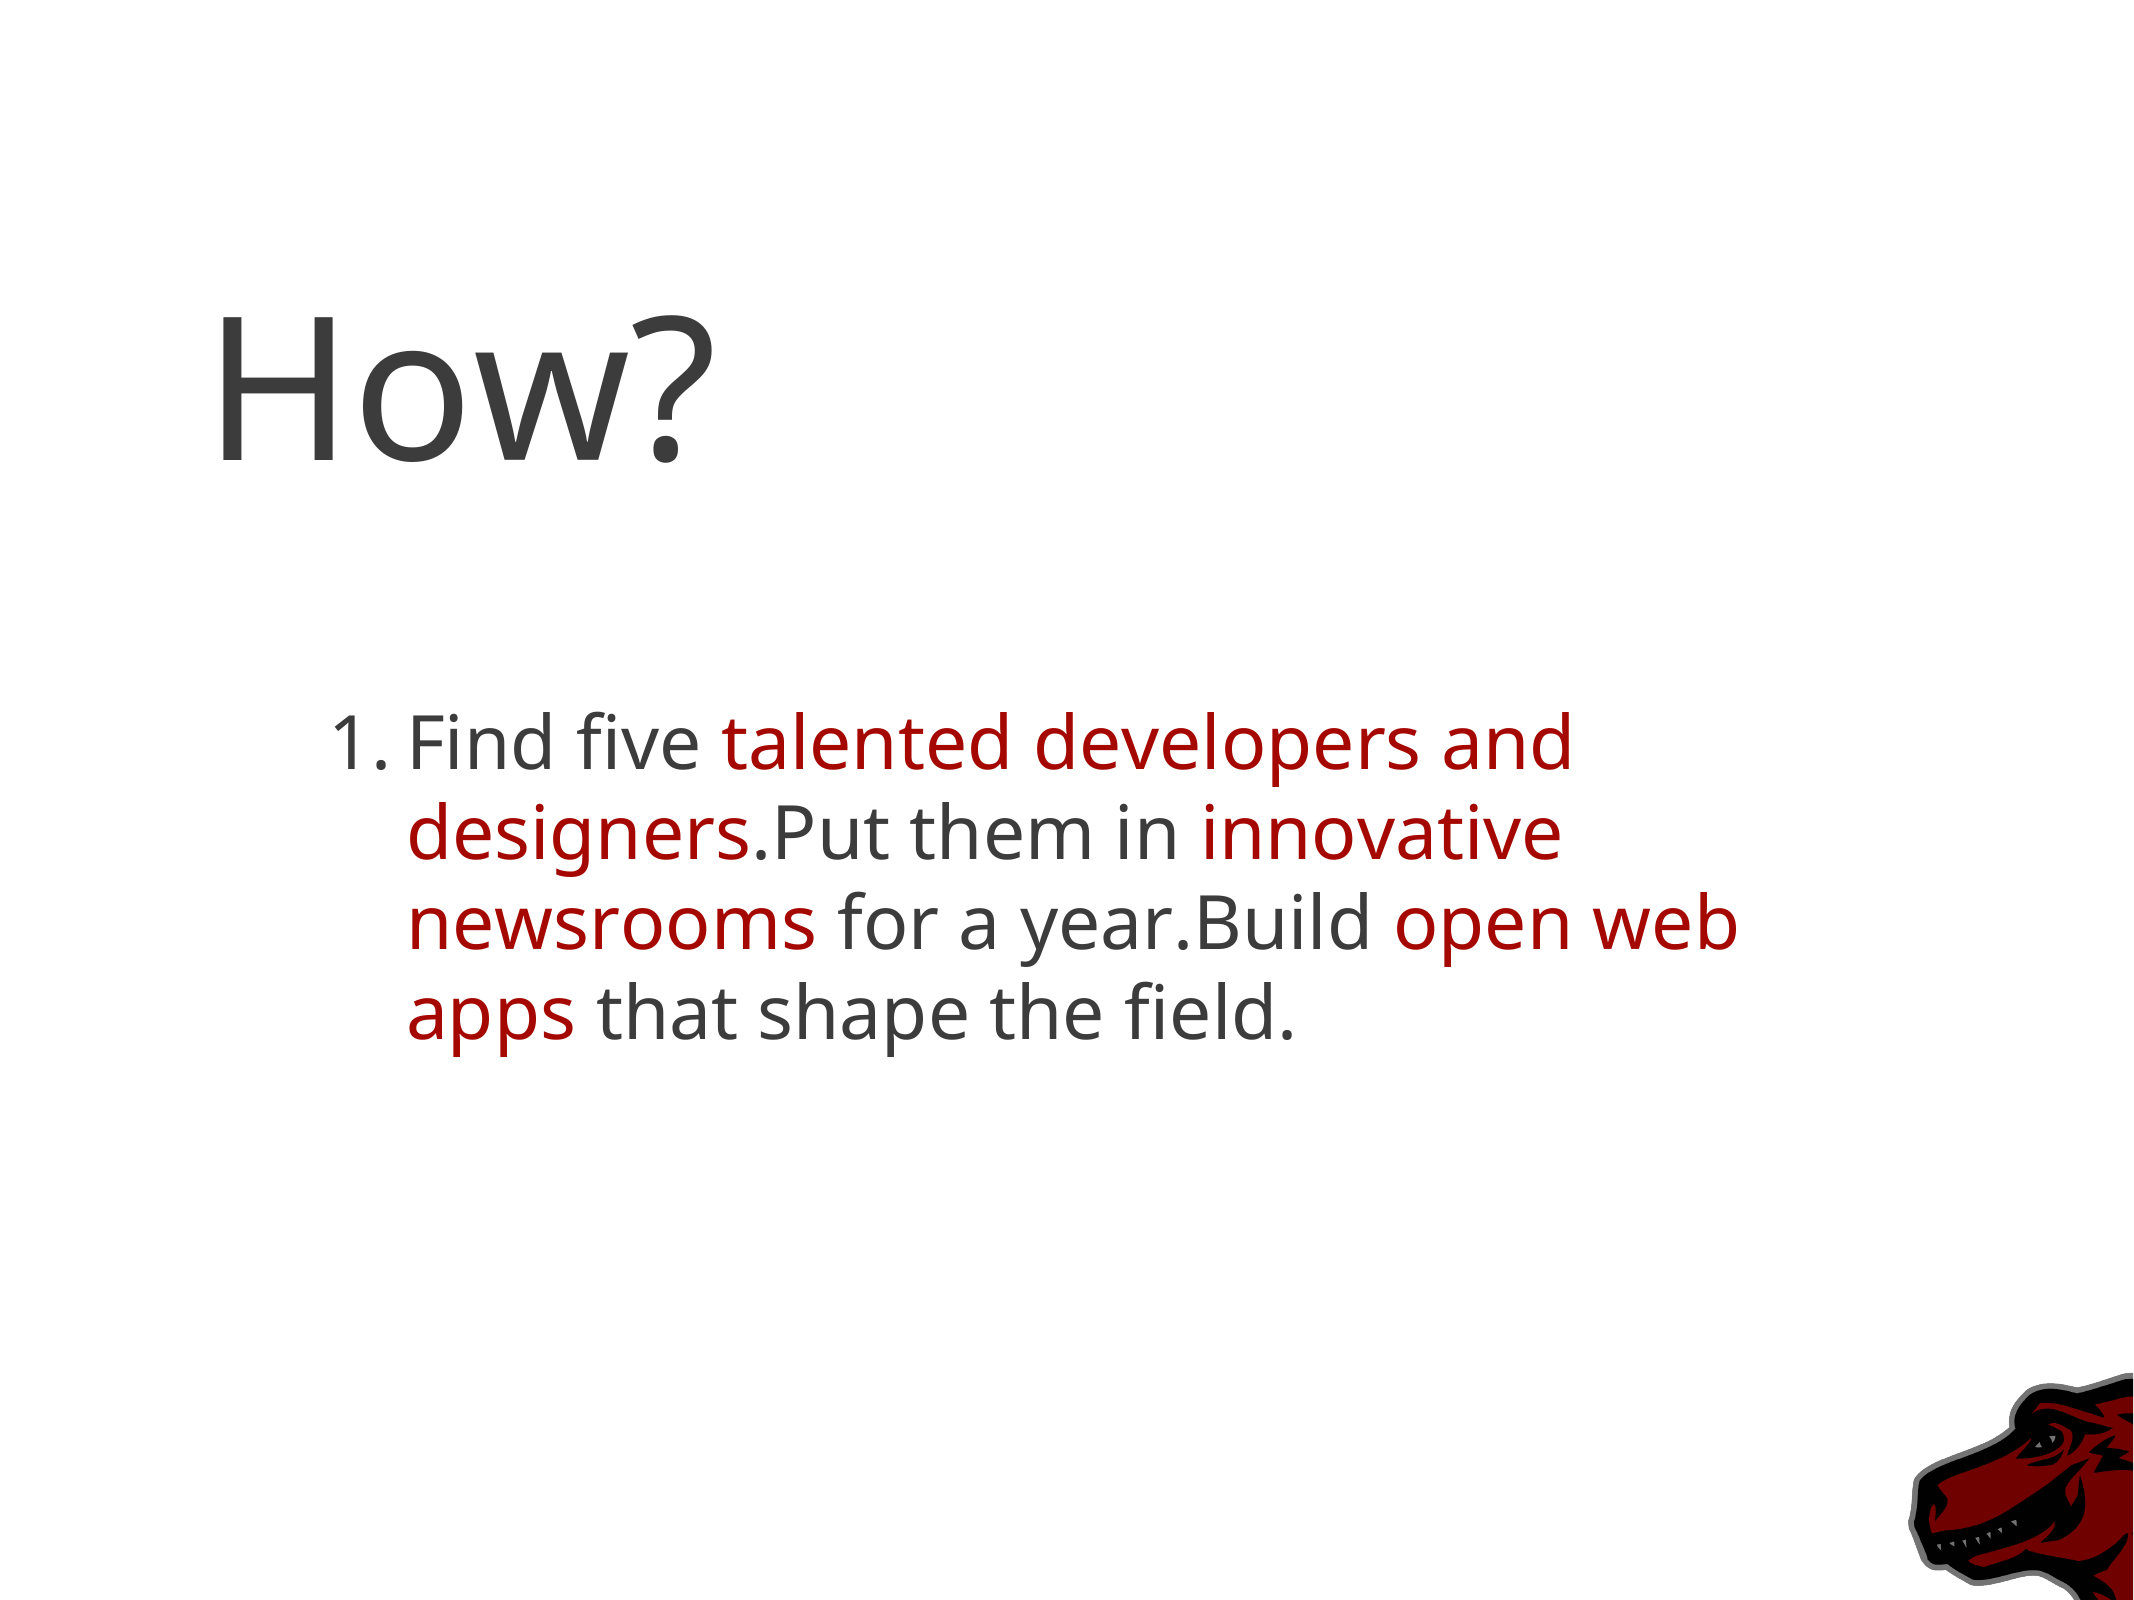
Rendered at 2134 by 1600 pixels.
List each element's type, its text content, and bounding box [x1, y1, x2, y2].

picture [1889, 1372, 2134, 1600]
text_box How? Find five talented developers and designers.Put them in innovative newsrooms for a year.Build open web apps that shape the field. [204, 260, 1921, 1332]
